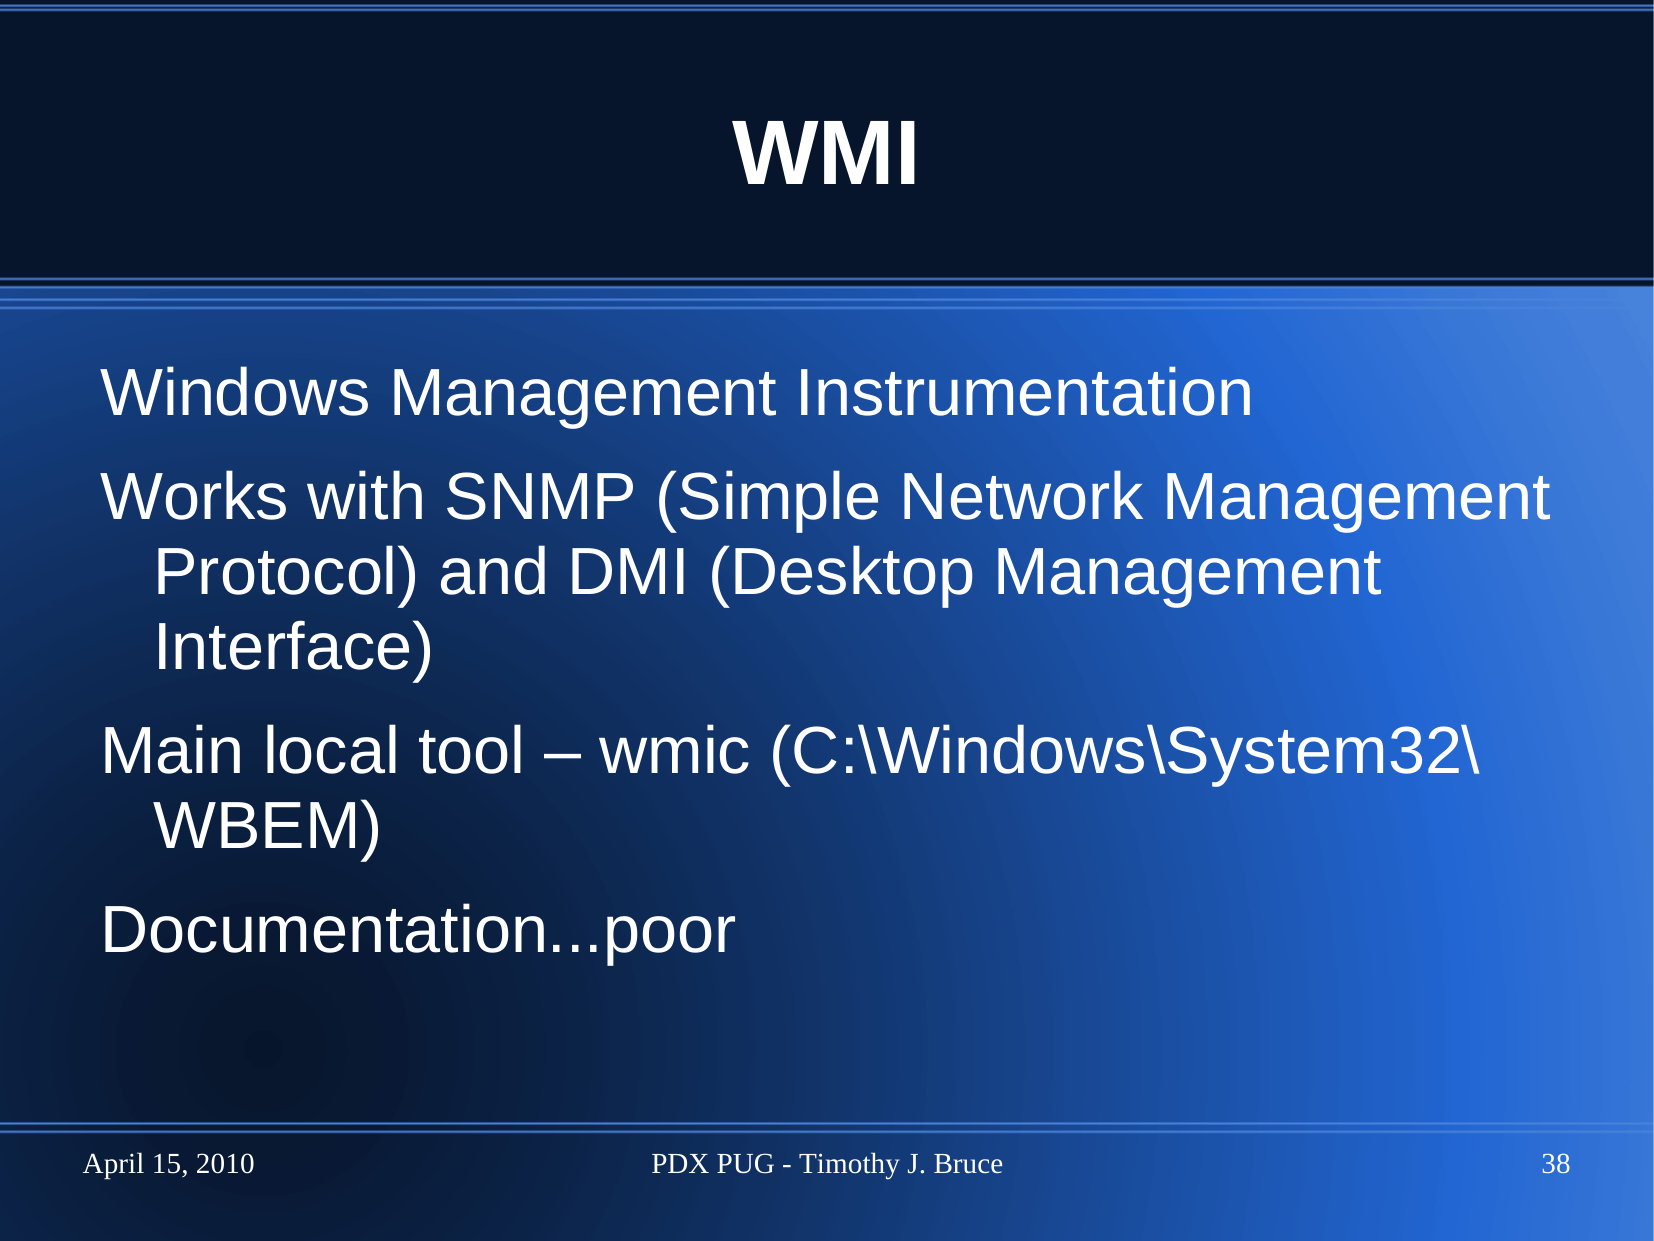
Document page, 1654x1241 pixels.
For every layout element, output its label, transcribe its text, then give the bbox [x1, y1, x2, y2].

title WMI [82, 49, 1571, 257]
picture [0, 0, 1654, 1241]
list Windows Management Instrumentation Works with SNMP (Simple Network Management Protocol) and DMI (Desktop Management Interface) Main local tool – wmic (C:\Windows\System32\WBEM) Documentation...poor [82, 355, 1571, 1174]
